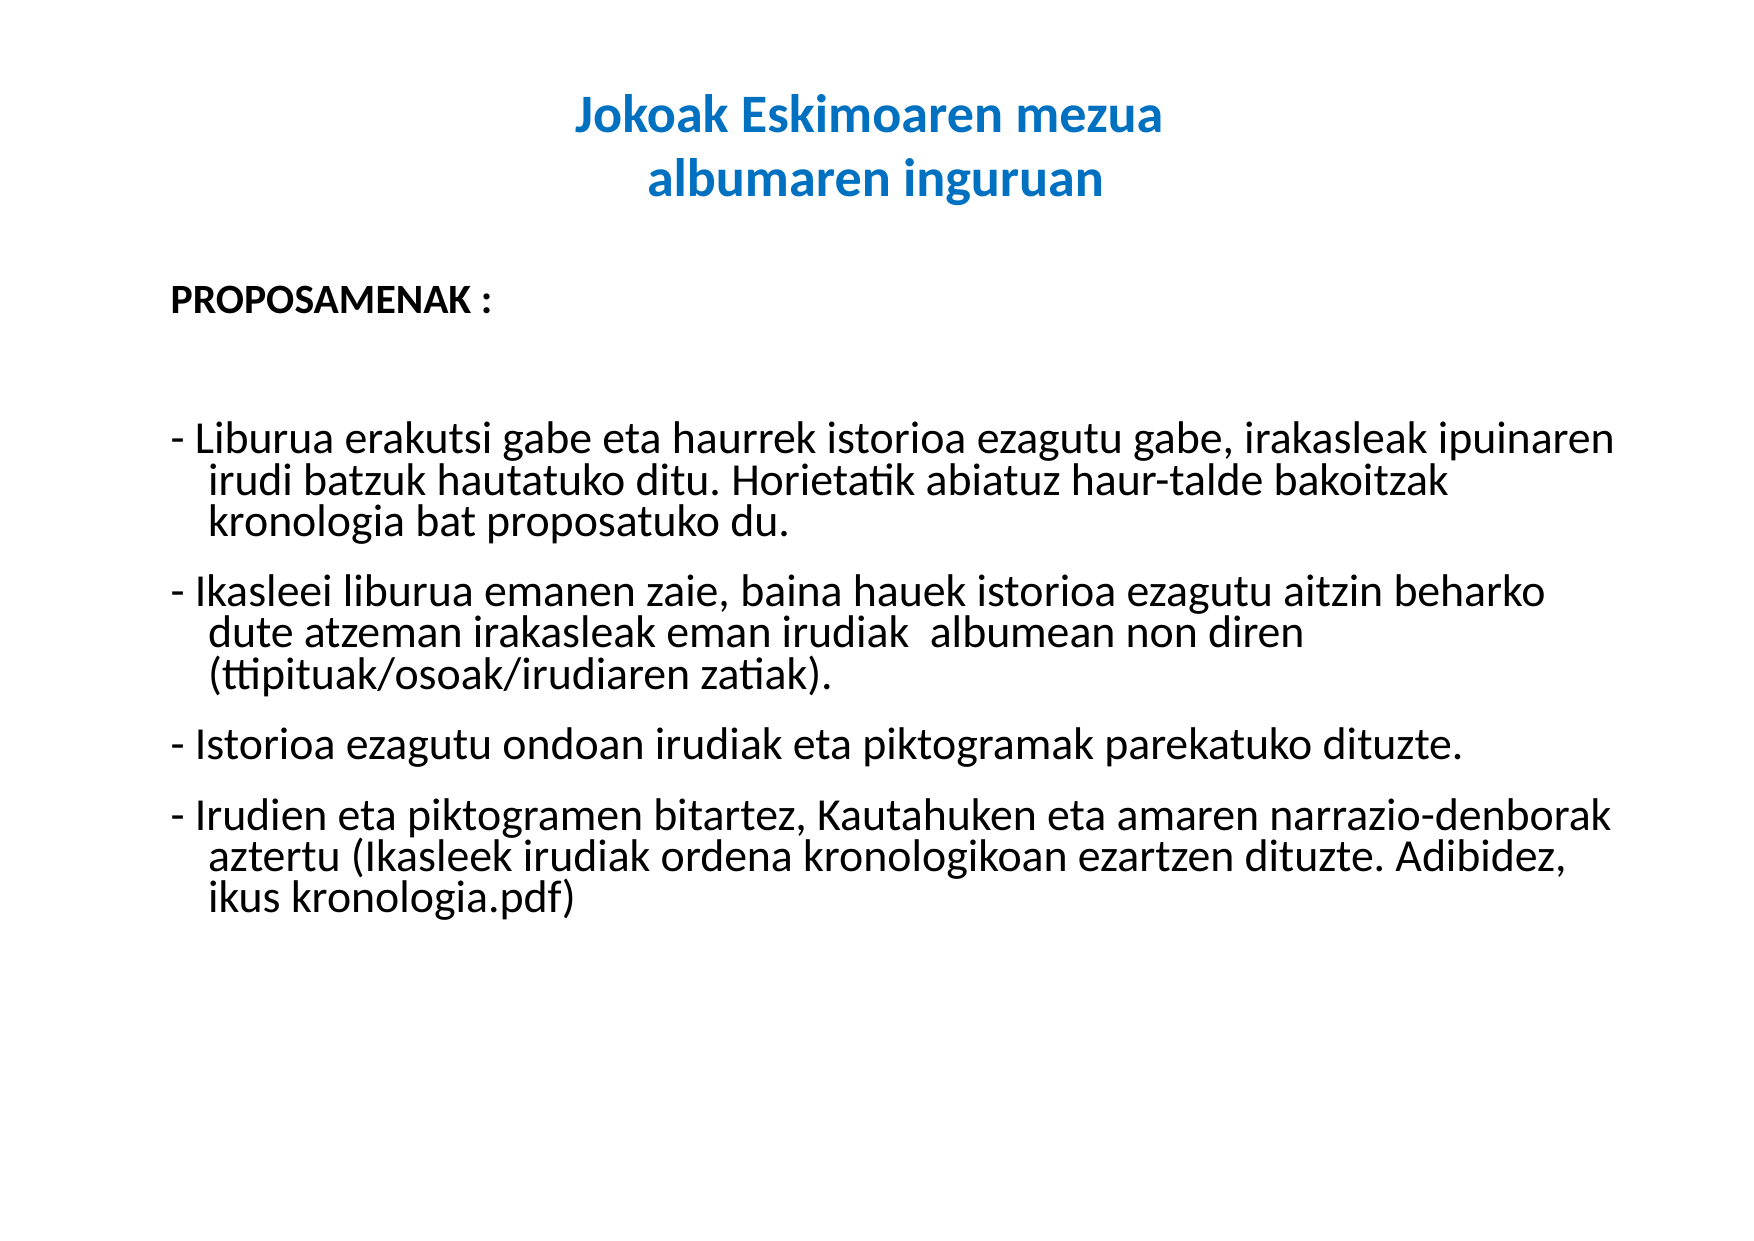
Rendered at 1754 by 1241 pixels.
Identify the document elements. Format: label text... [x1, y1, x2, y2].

list PROPOSAMENAK : - Liburua erakutsi gabe eta haurrek istorioa ezagutu gabe, irakasleak ipuinaren irudi batzuk hautatuko ditu. Horietatik abiatuz haur-talde bakoitzak kronologia bat proposatuko du. - Ikasleei liburua emanen zaie, baina hauek istorioa ezagutu aitzin beharko dute atzeman irakasleak eman irudiak albumean non diren (ttipituak/osoak/irudiaren zatiak). - Istorioa ezagutu ondoan irudiak eta piktogramak parekatuko dituzte. - Irudien eta piktogramen bitartez, Kautahuken eta amaren narrazio-denborak aztertu (Ikasleek irudiak ordena kronologikoan ezartzen dituzte. Adibidez, ikus kronologia.pdf) [133, 283, 1625, 1133]
text_box Jokoak Eskimoaren mezua albumaren inguruan [153, 70, 1598, 281]
